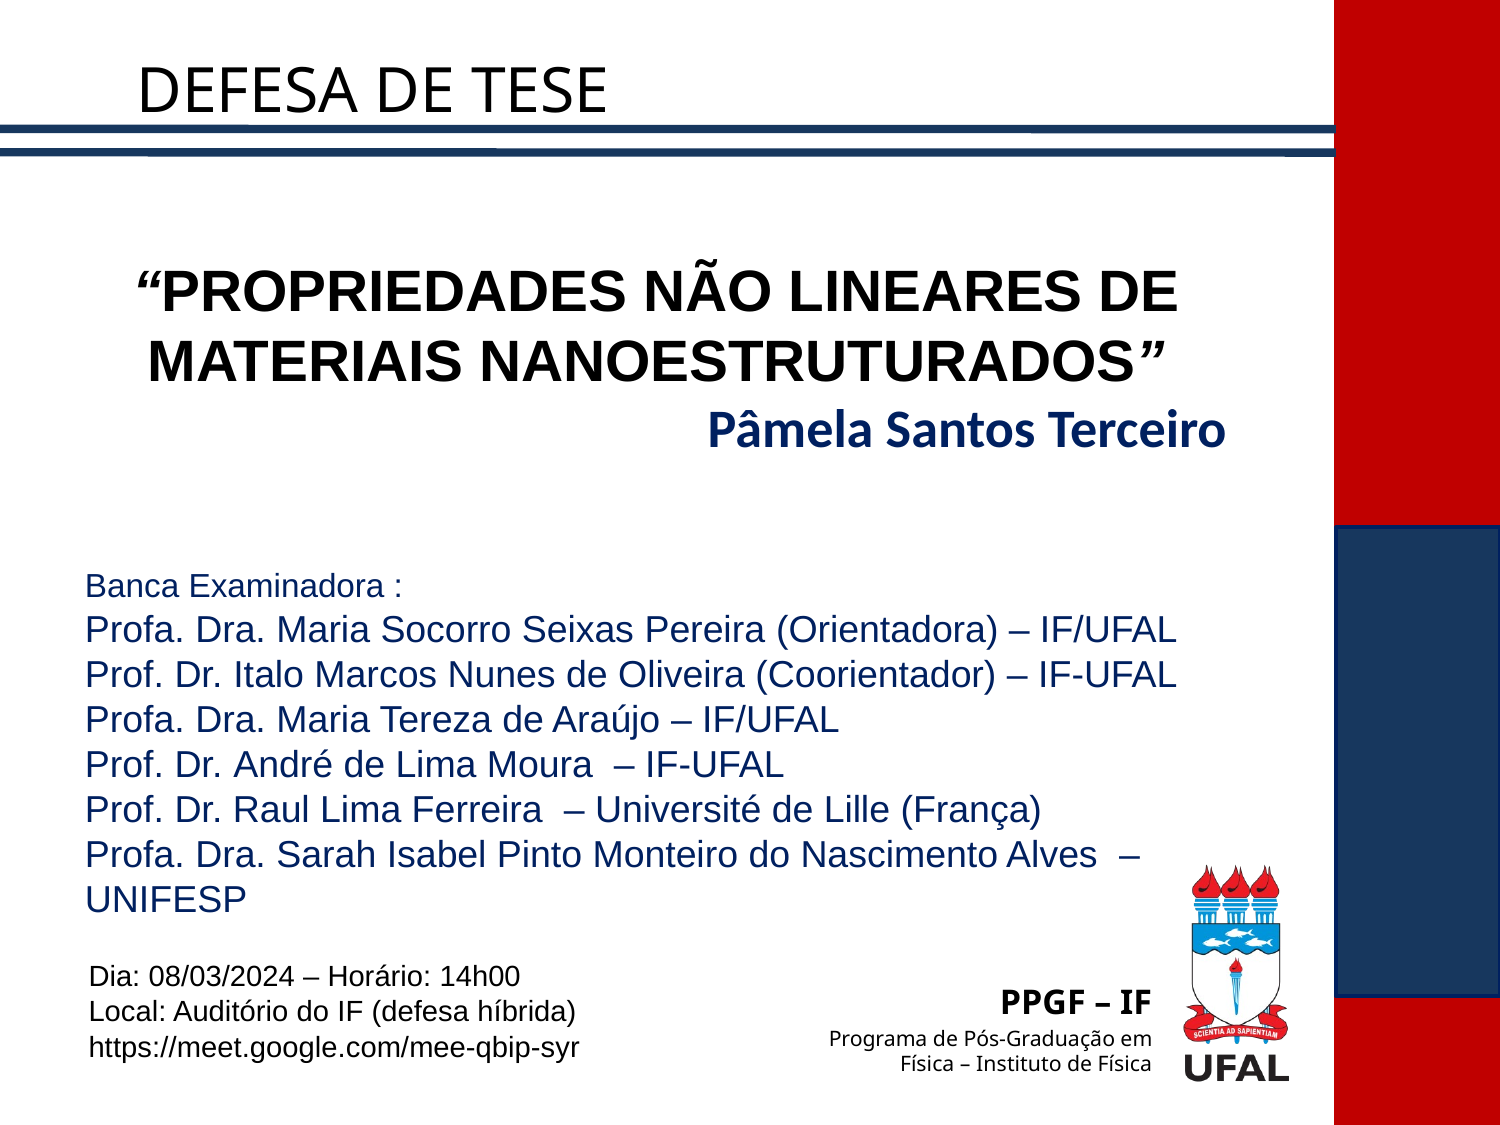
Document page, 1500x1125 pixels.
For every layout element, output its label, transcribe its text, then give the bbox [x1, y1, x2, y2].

picture [1246, 938, 1271, 946]
text_box “PROPRIEDADES NÃO LINEARES DE MATERIAIS NANOESTRUTURADOS” Pâmela Santos Terceiro Banca Examinadora : Profa. Dra. Maria Socorro Seixas Pereira (Orientadora) – IF/UFAL Prof. Dr. Italo Marcos Nunes de Oliveira (Coorientador) – IF-UFAL Profa. Dra. Maria Tereza de Araújo – IF/UFAL Prof. Dr. André de Lima Moura – IF-UFAL Prof. Dr. Raul Lima Ferreira – Université de Lille (França) Profa. Dra. Sarah Isabel Pinto Monteiro do Nascimento Alves – UNIFESP [70, 246, 1243, 1053]
subtitle PPGF – IF Programa de Pós-Graduação em Física – Instituto de Física [785, 1053, 1116, 1085]
title DEFESA DE TESE [105, 46, 891, 124]
picture [1116, 820, 1356, 1125]
text_box Dia: 08/03/2024 – Horário: 14h00 Local: Auditório do IF (defesa híbrida) https://meet.google.com/mee-qbip-syr [88, 962, 589, 1064]
text_box [1335, 0, 1500, 1125]
